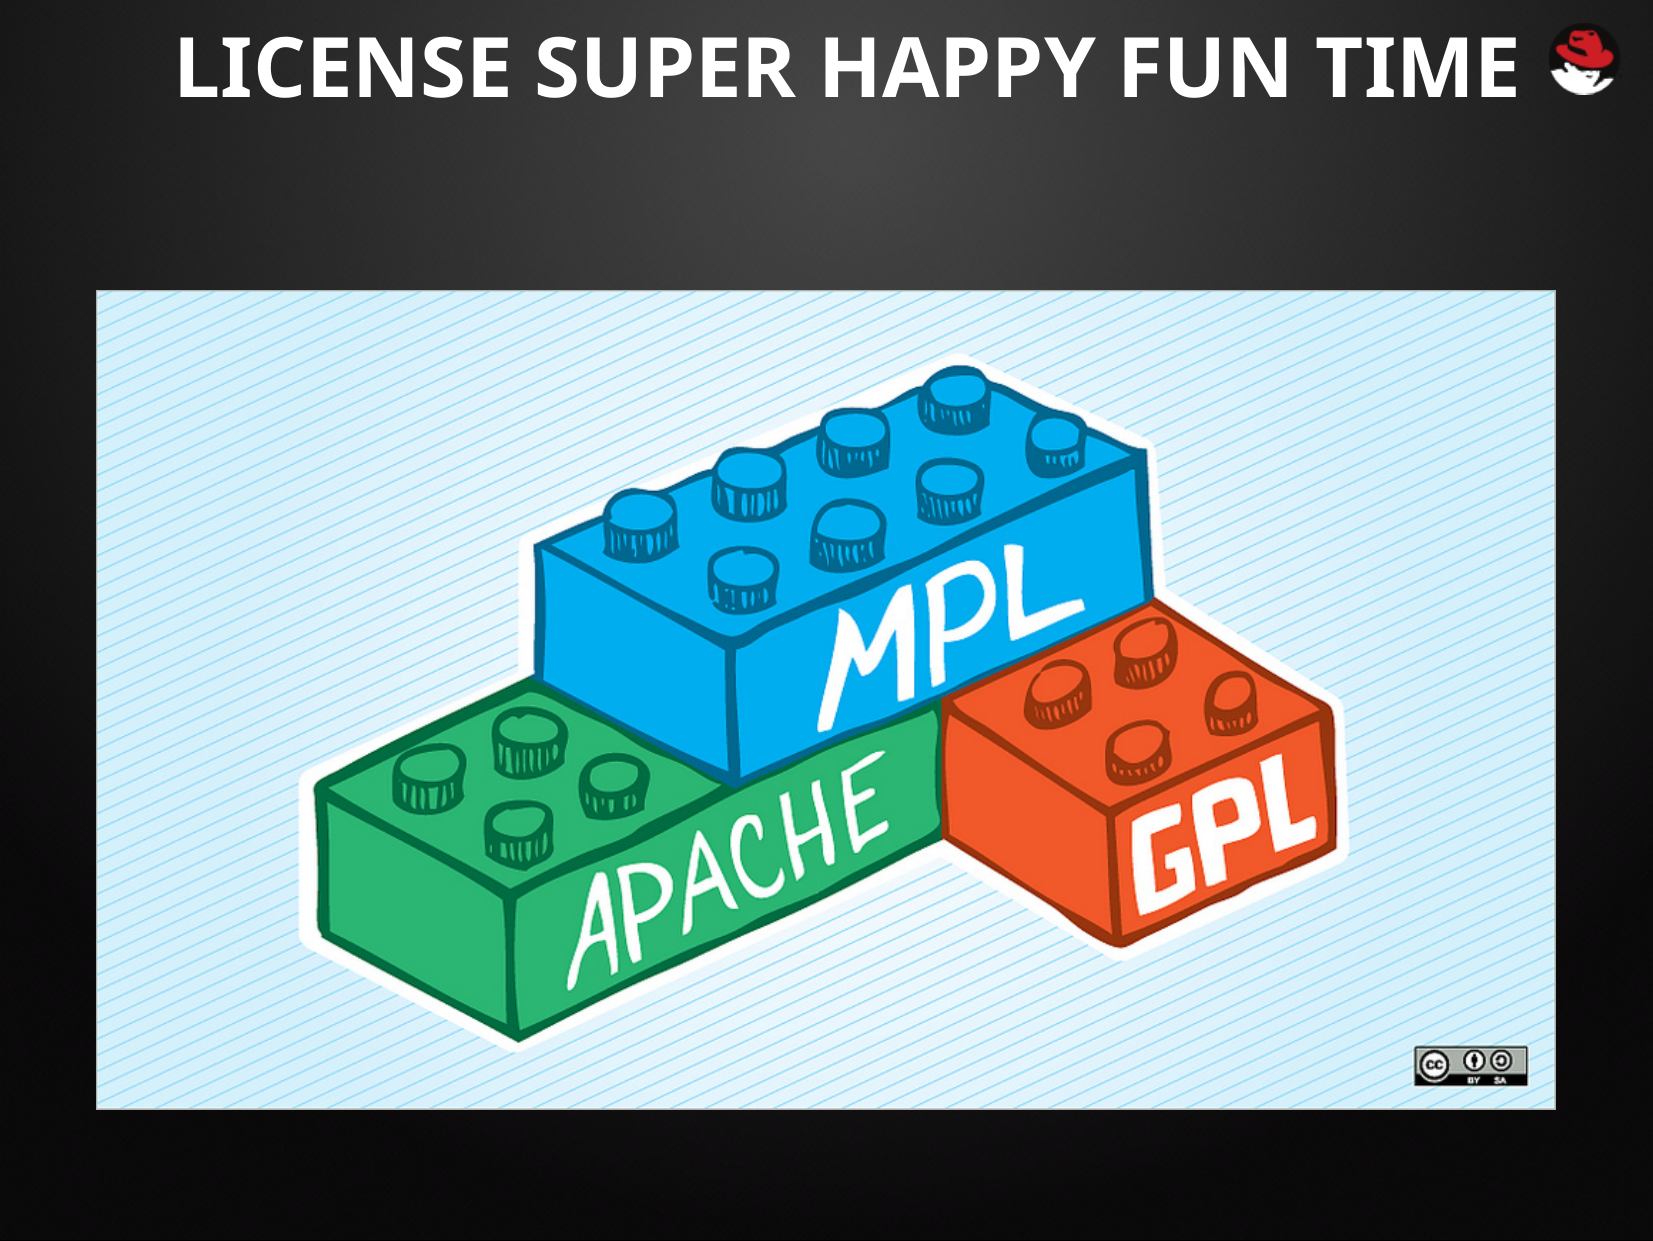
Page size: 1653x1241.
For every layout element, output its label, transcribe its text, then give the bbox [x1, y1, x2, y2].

title LICENSE SUPER HAPPY FUN TIME [87, 10, 1523, 111]
picture [0, 0, 1653, 1240]
